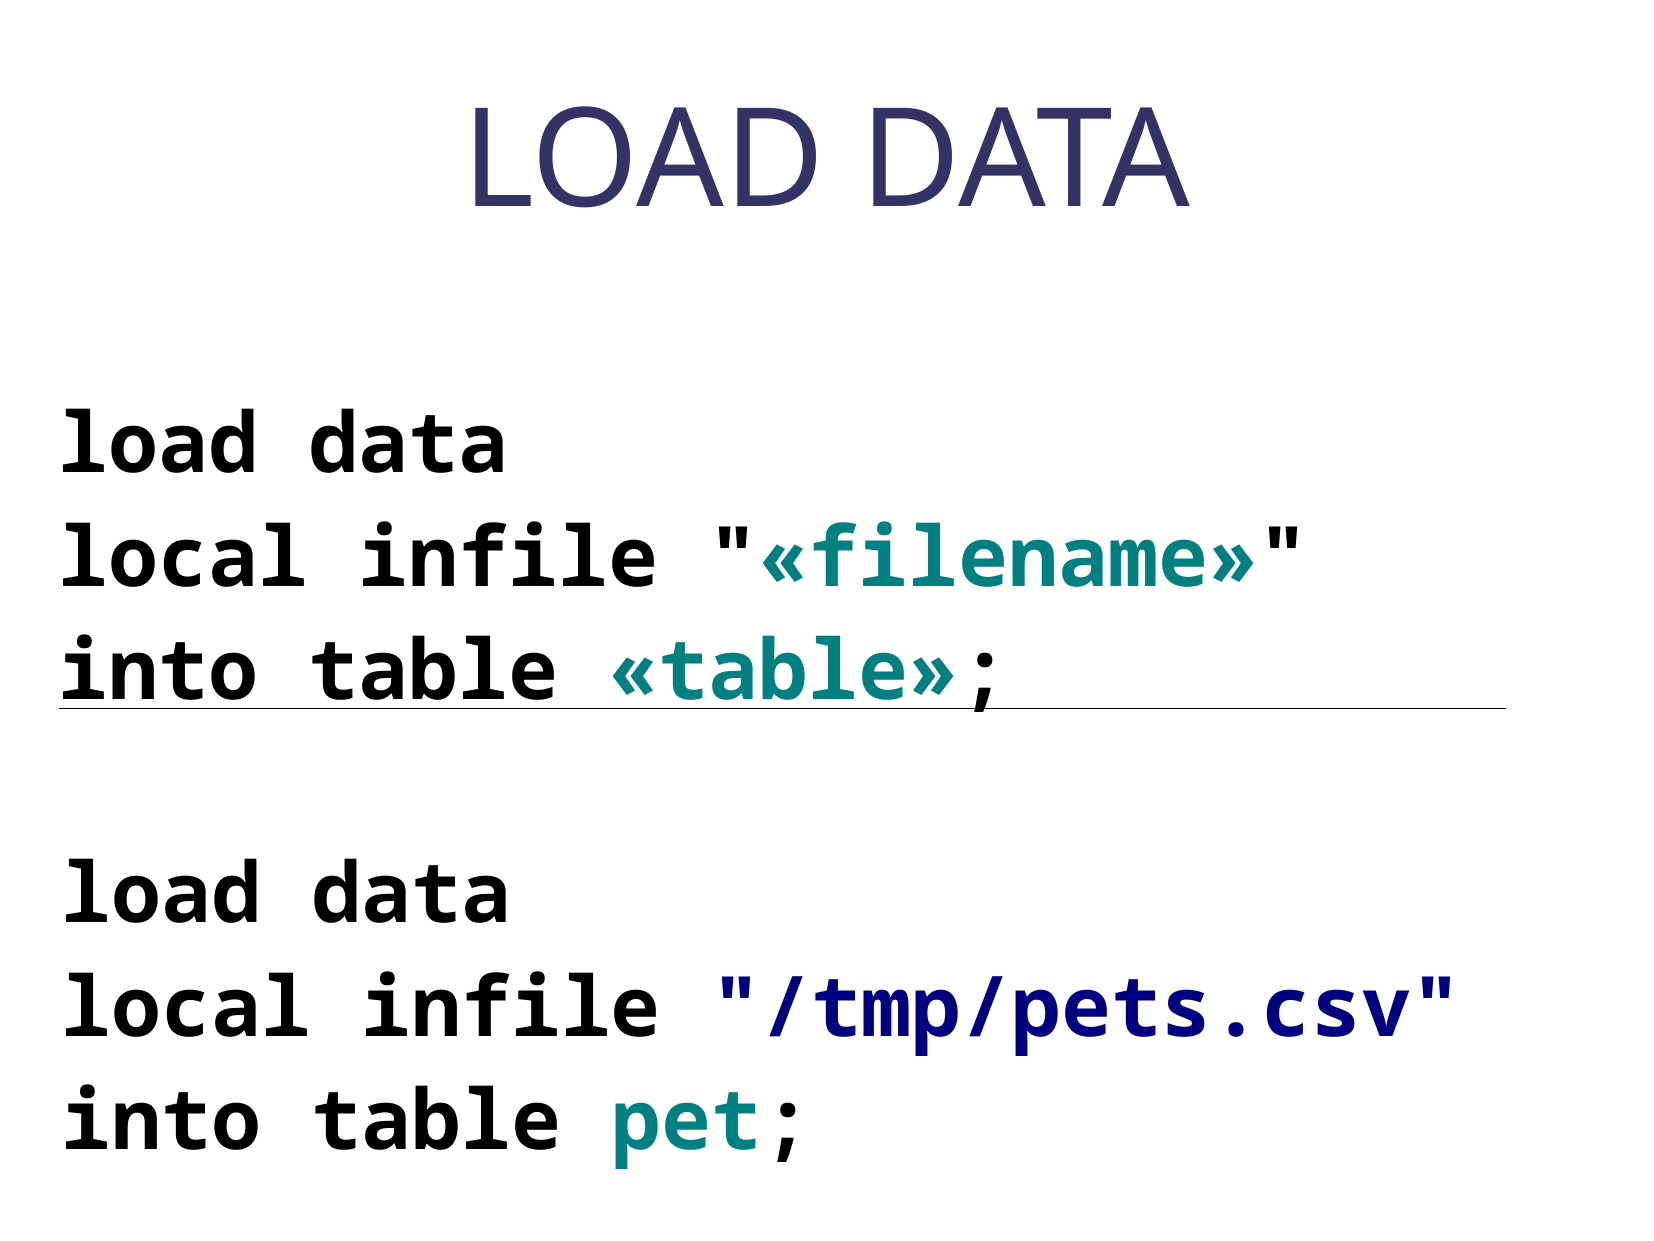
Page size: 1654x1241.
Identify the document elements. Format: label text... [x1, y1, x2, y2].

subtitle load data local infile "«filename»" into table «table»; [59, 383, 1597, 672]
text_box load data local infile "/tmp/pets.csv" into table pet; [61, 833, 1565, 1123]
title LOAD DATA [82, 56, 1571, 250]
